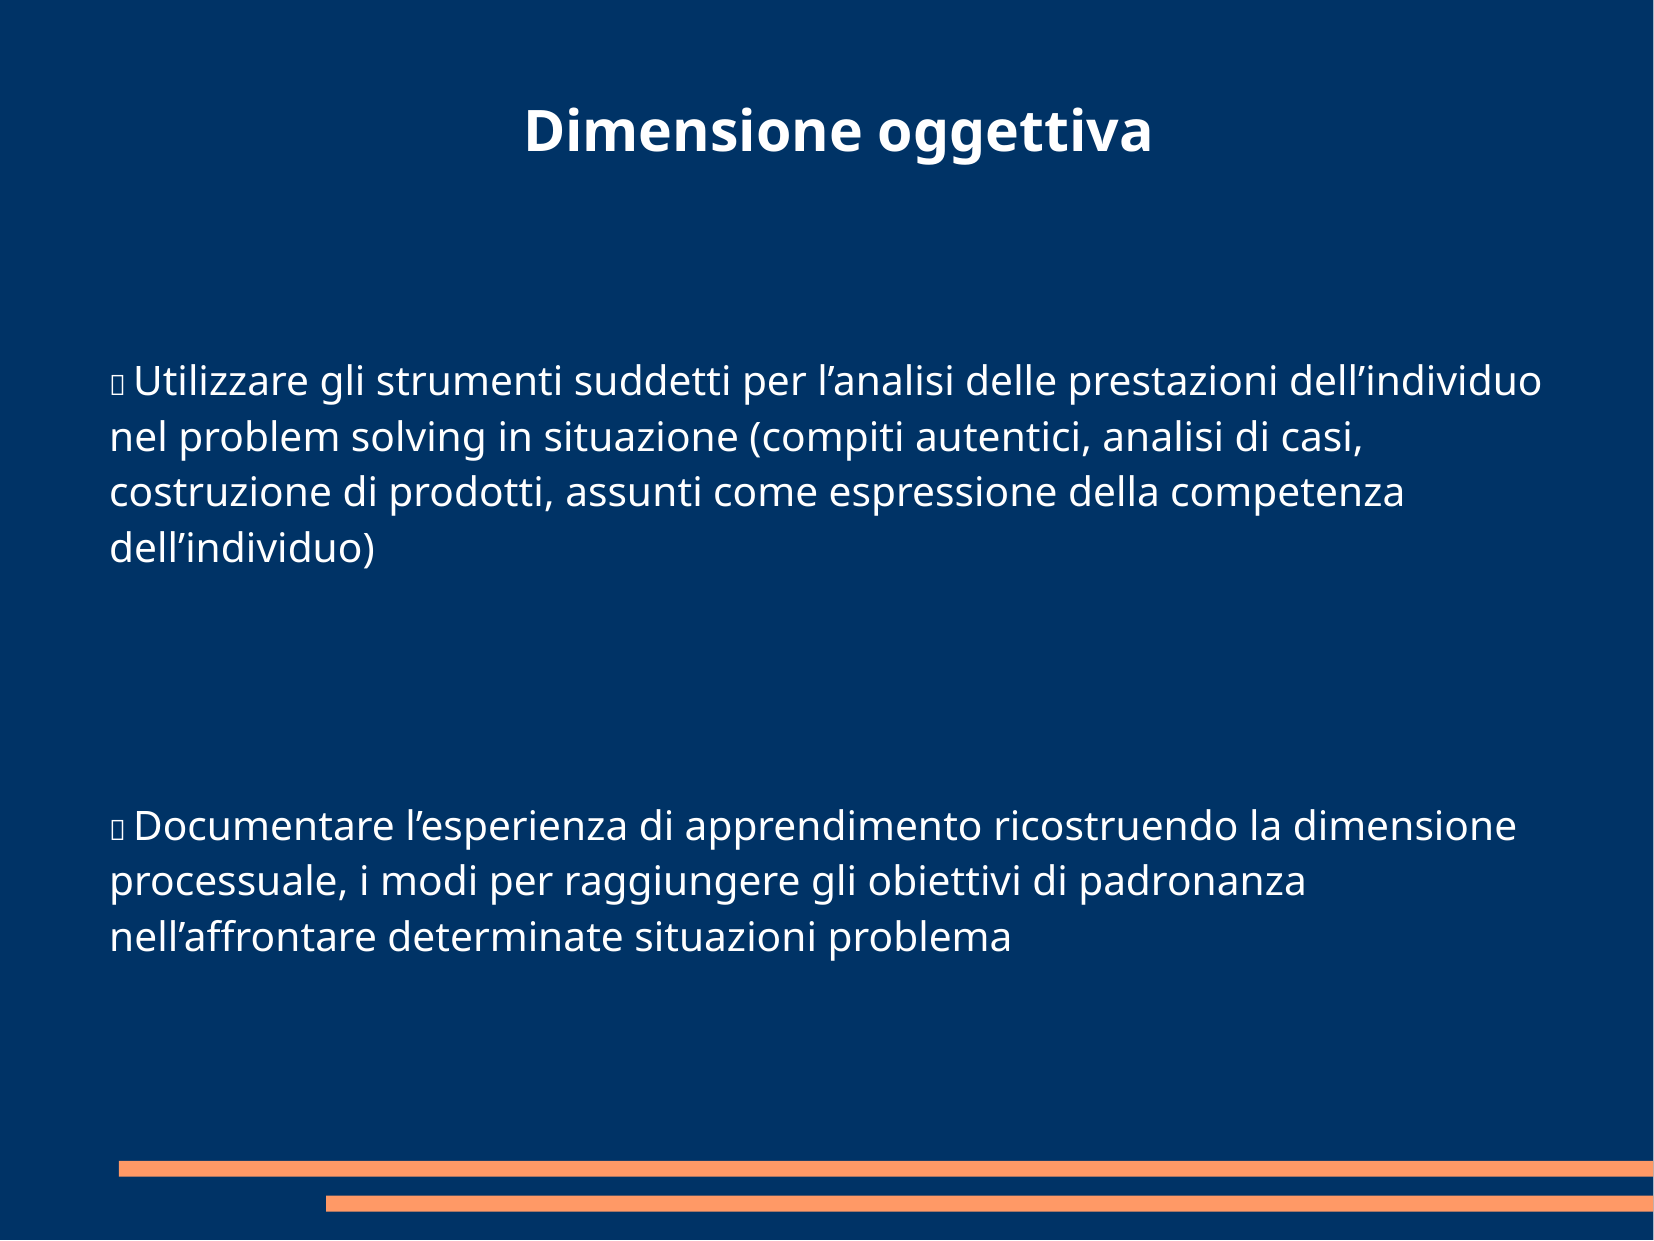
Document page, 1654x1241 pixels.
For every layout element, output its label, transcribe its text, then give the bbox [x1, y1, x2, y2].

text_box Dimensione oggettiva 􀂄 Utilizzare gli strumenti suddetti per l’analisi delle prestazioni dell’individuo nel problem solving in situazione (compiti autentici, analisi di casi, costruzione di prodotti, assunti come espressione della competenza dell’individuo) 􀂄 Documentare l’esperienza di apprendimento ricostruendo la dimensione processuale, i modi per raggiungere gli obiettivi di padronanza nell’affrontare determinate situazioni problema [94, 82, 1583, 1124]
